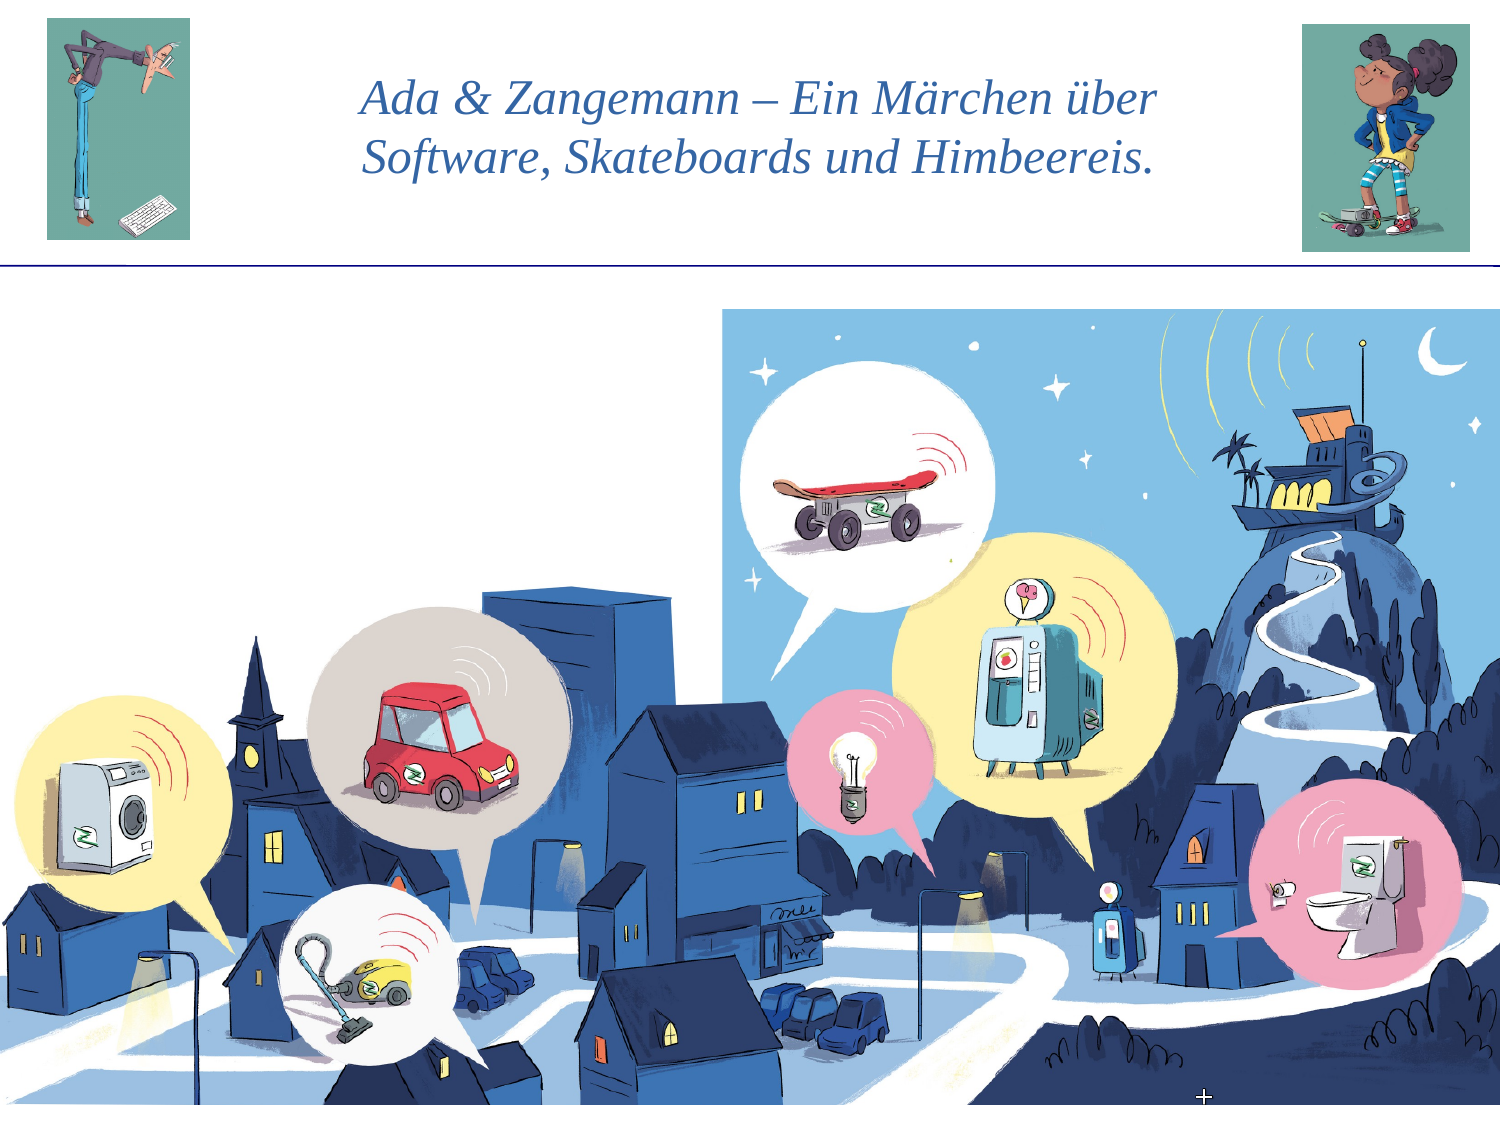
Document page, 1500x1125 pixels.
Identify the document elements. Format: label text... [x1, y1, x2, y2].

picture [0, 309, 1500, 1105]
picture [47, 18, 190, 240]
picture [1302, 24, 1470, 252]
text_box Ada & Zangemann – Ein Märchen über Software, Skateboards und Himbeereis. [274, 59, 1244, 194]
